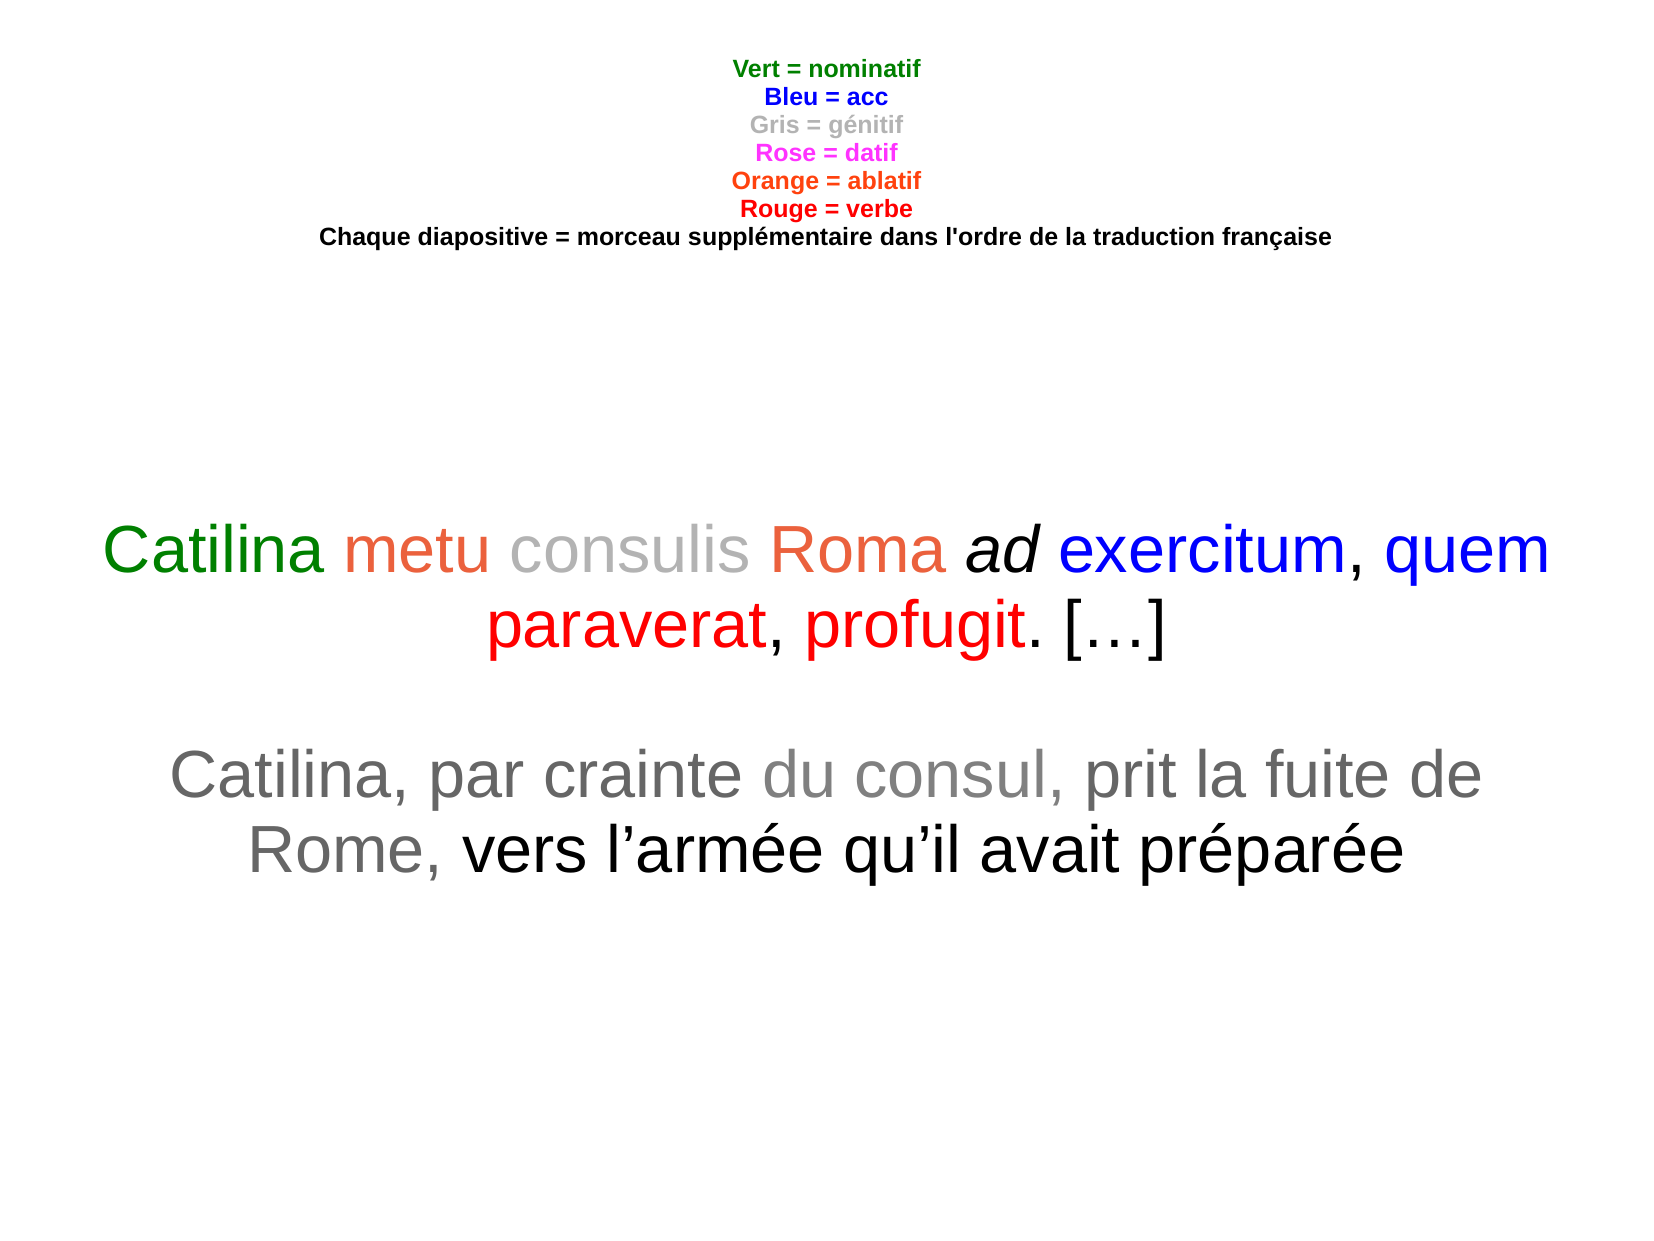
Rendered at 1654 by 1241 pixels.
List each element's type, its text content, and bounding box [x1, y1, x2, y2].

subtitle Catilina metu consulis Roma ad exercitum, quem paraverat, profugit. […] Catilina, par crainte du consul, prit la fuite de Rome, vers l’armée qu’il avait préparée [82, 290, 1571, 1109]
title Vert = nominatif Bleu = acc Gris = génitif Rose = datif Orange = ablatif Rouge = verbe Chaque diapositive = morceau supplémentaire dans l'ordre de la traduction française [82, 49, 1571, 257]
